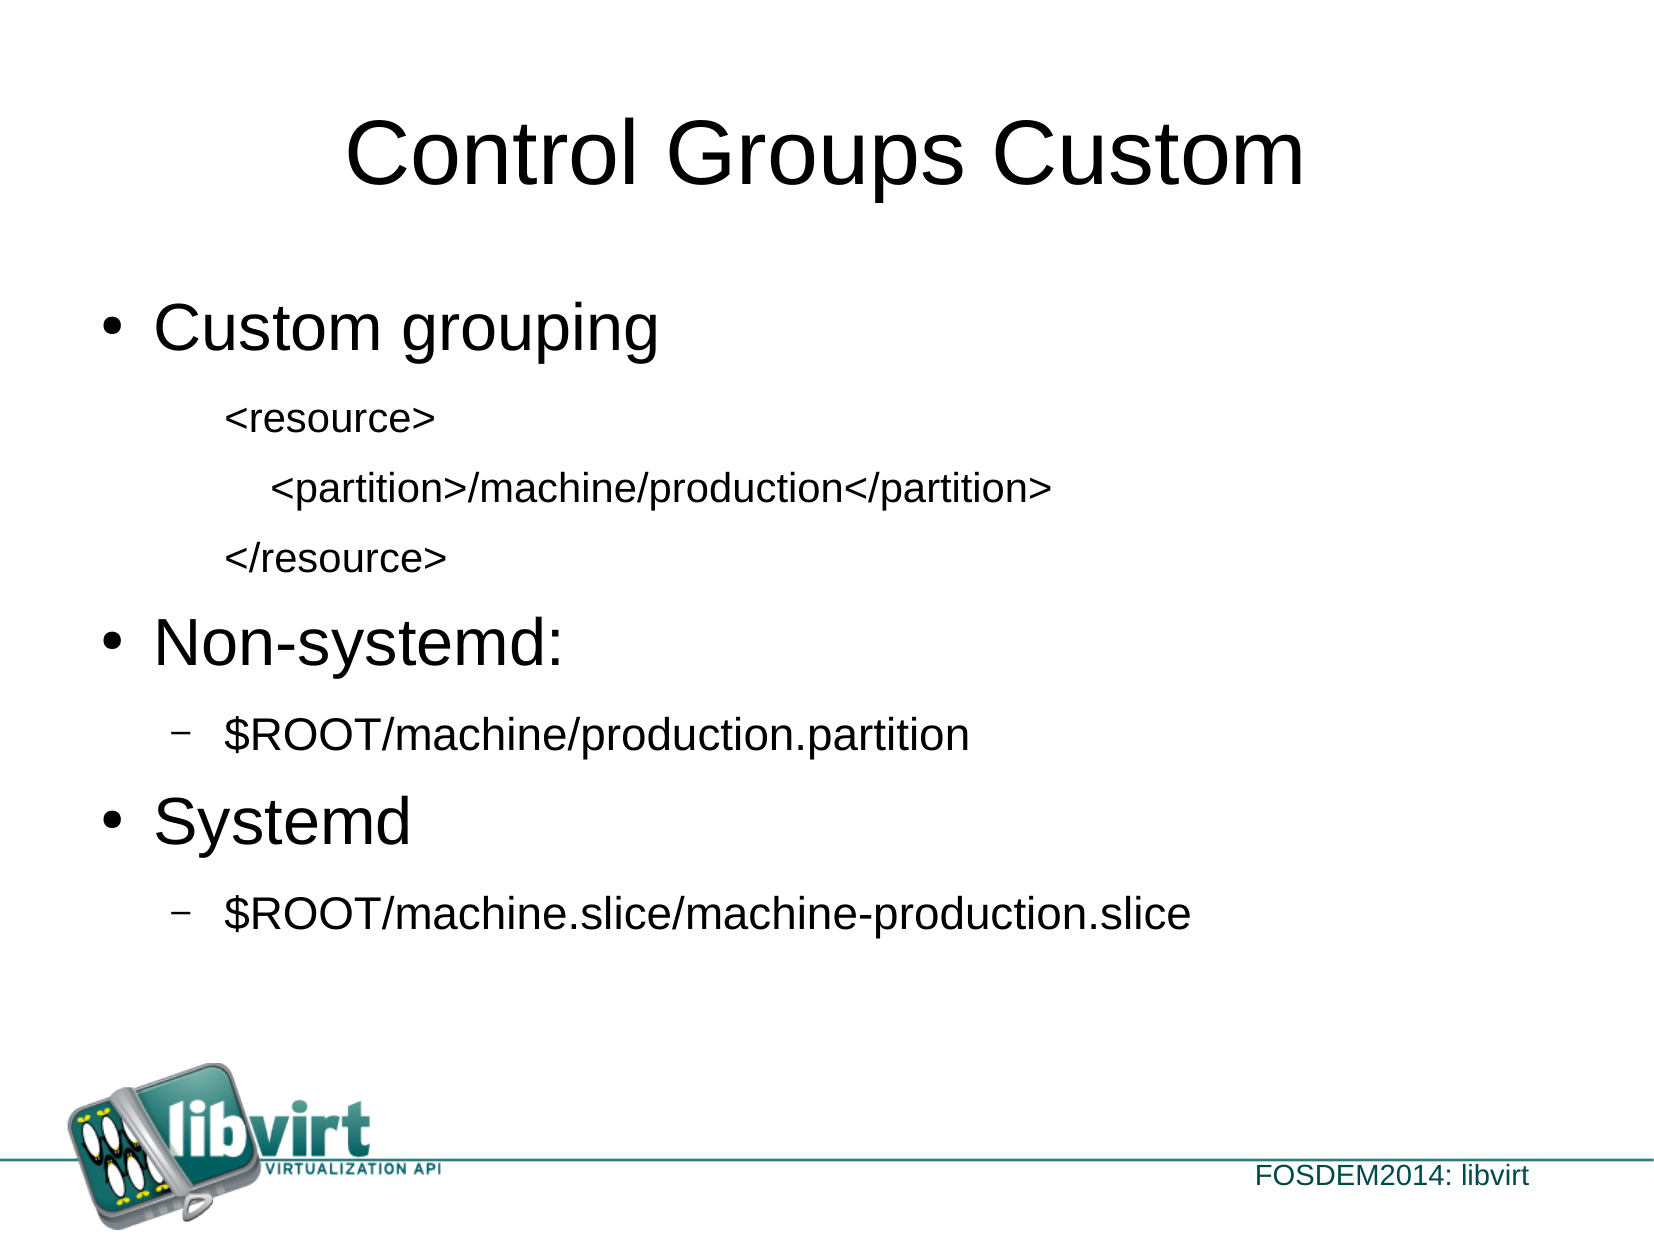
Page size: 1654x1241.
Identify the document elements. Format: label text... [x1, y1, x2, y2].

picture [0, 1063, 1654, 1230]
title Control Groups Custom [82, 49, 1571, 257]
list Custom grouping <resource> <partition>/machine/production</partition> </resource> Non-systemd: $ROOT/machine/production.partition Systemd $ROOT/machine.slice/machine-production.slice [82, 290, 1571, 1010]
